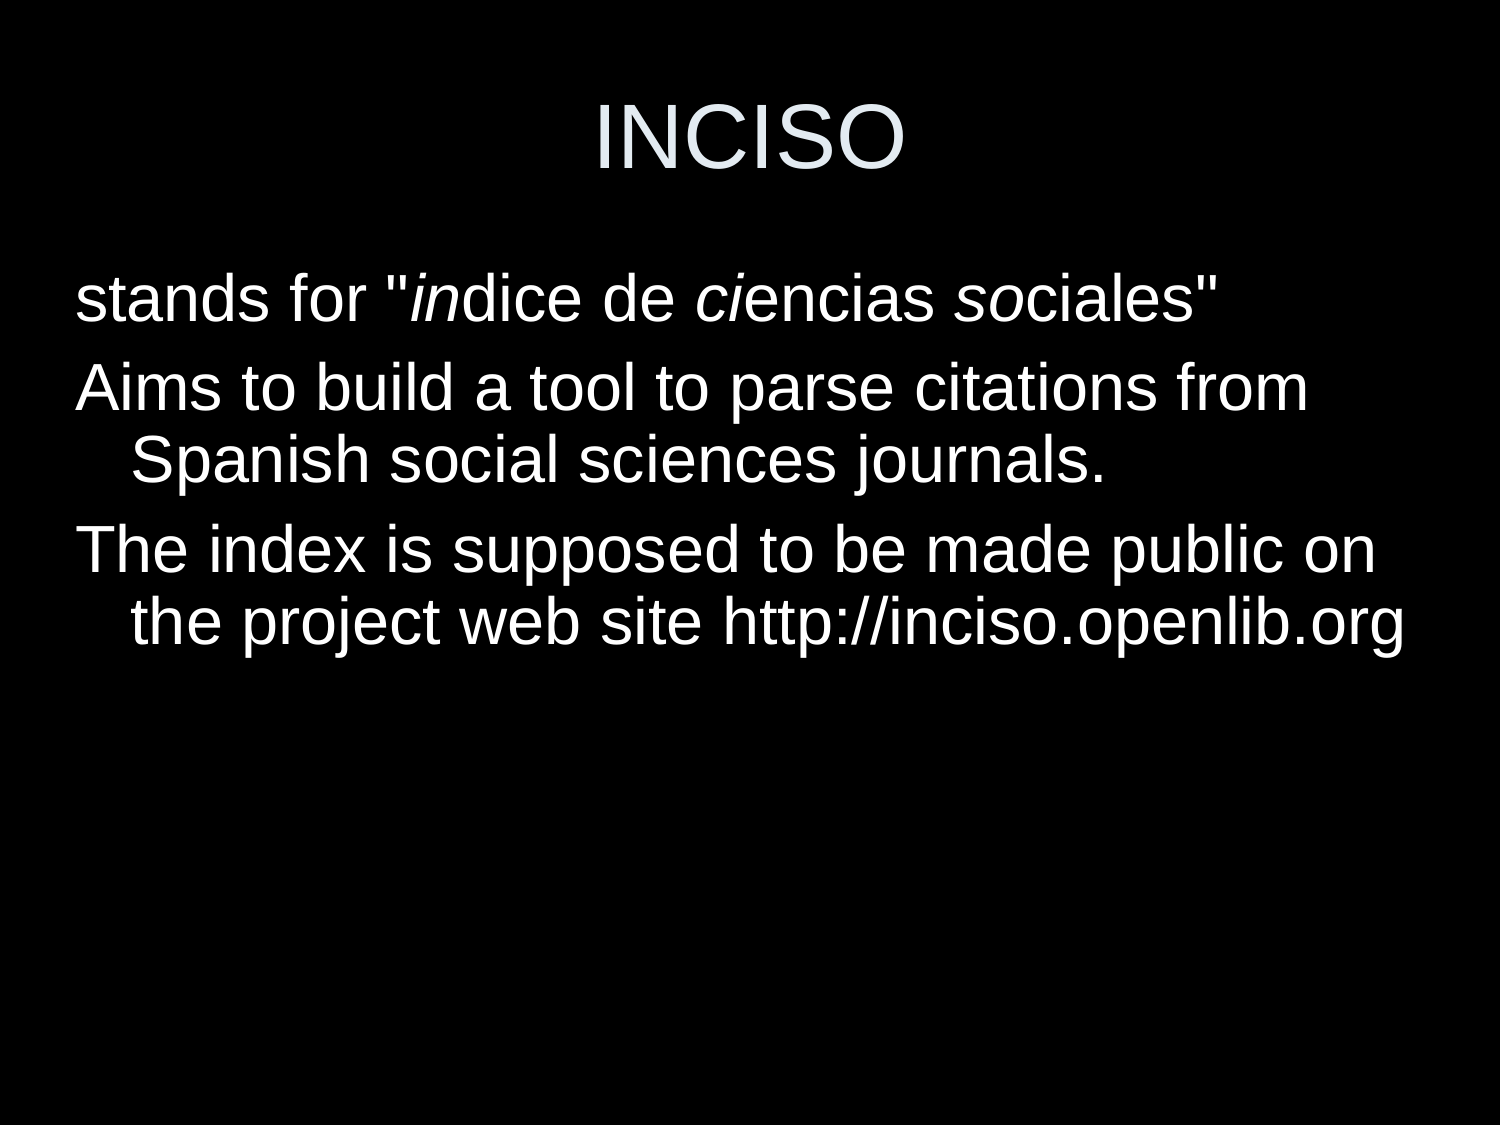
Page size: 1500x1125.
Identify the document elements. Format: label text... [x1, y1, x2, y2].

list stands for "indice de ciencias sociales" Aims to build a tool to parse citations from Spanish social sciences journals. The index is supposed to be made public on the project web site http://inciso.openlib.org [75, 262, 1426, 991]
title INCISO [75, 28, 1426, 250]
